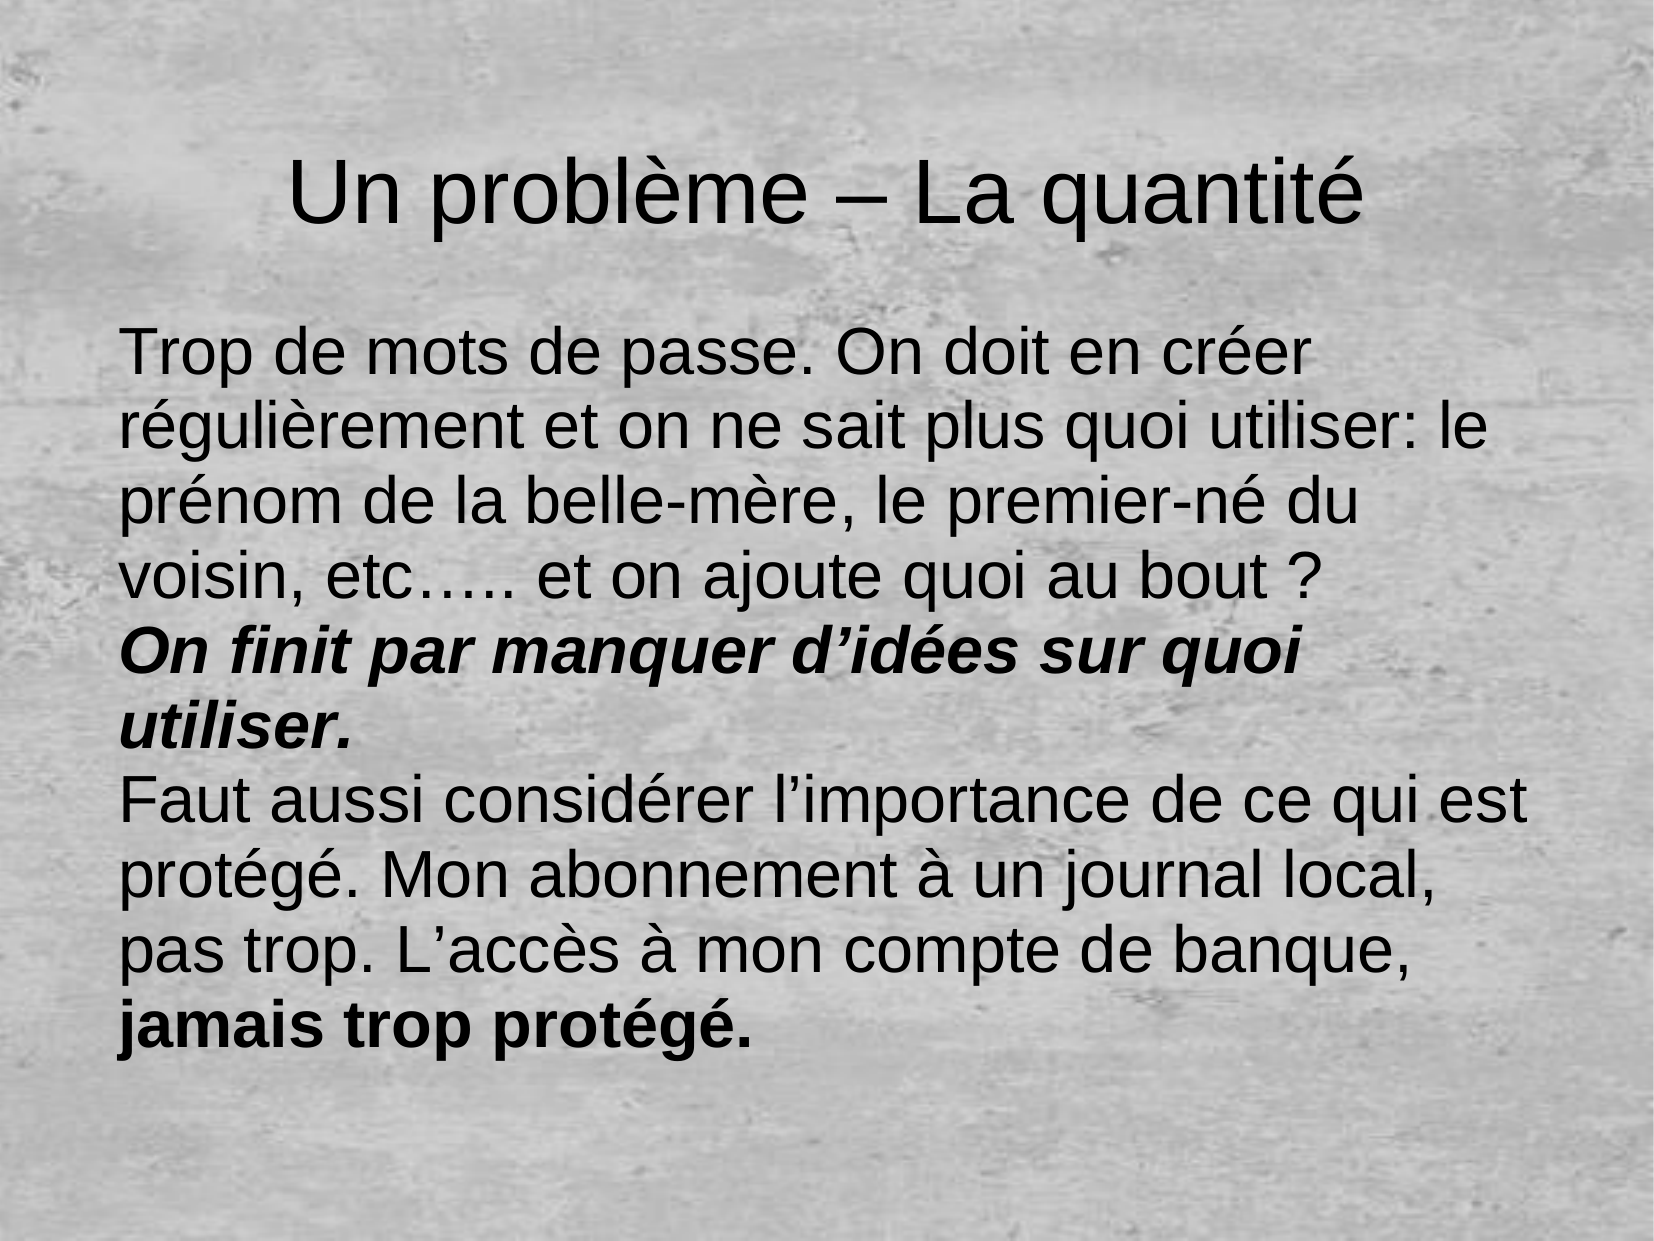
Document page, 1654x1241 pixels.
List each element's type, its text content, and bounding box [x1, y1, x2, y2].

picture [0, 0, 1654, 1241]
subtitle Trop de mots de passe. On doit en créer régulièrement et on ne sait plus quoi utiliser: le prénom de la belle-mère, le premier-né du voisin, etc….. et on ajoute quoi au bout ? On finit par manquer d’idées sur quoi utiliser. Faut aussi considérer l’importance de ce qui est protégé. Mon abonnement à un journal local, pas trop. L’accès à mon compte de banque, jamais trop protégé. [118, 313, 1542, 1062]
title Un problème – La quantité [82, 88, 1571, 296]
